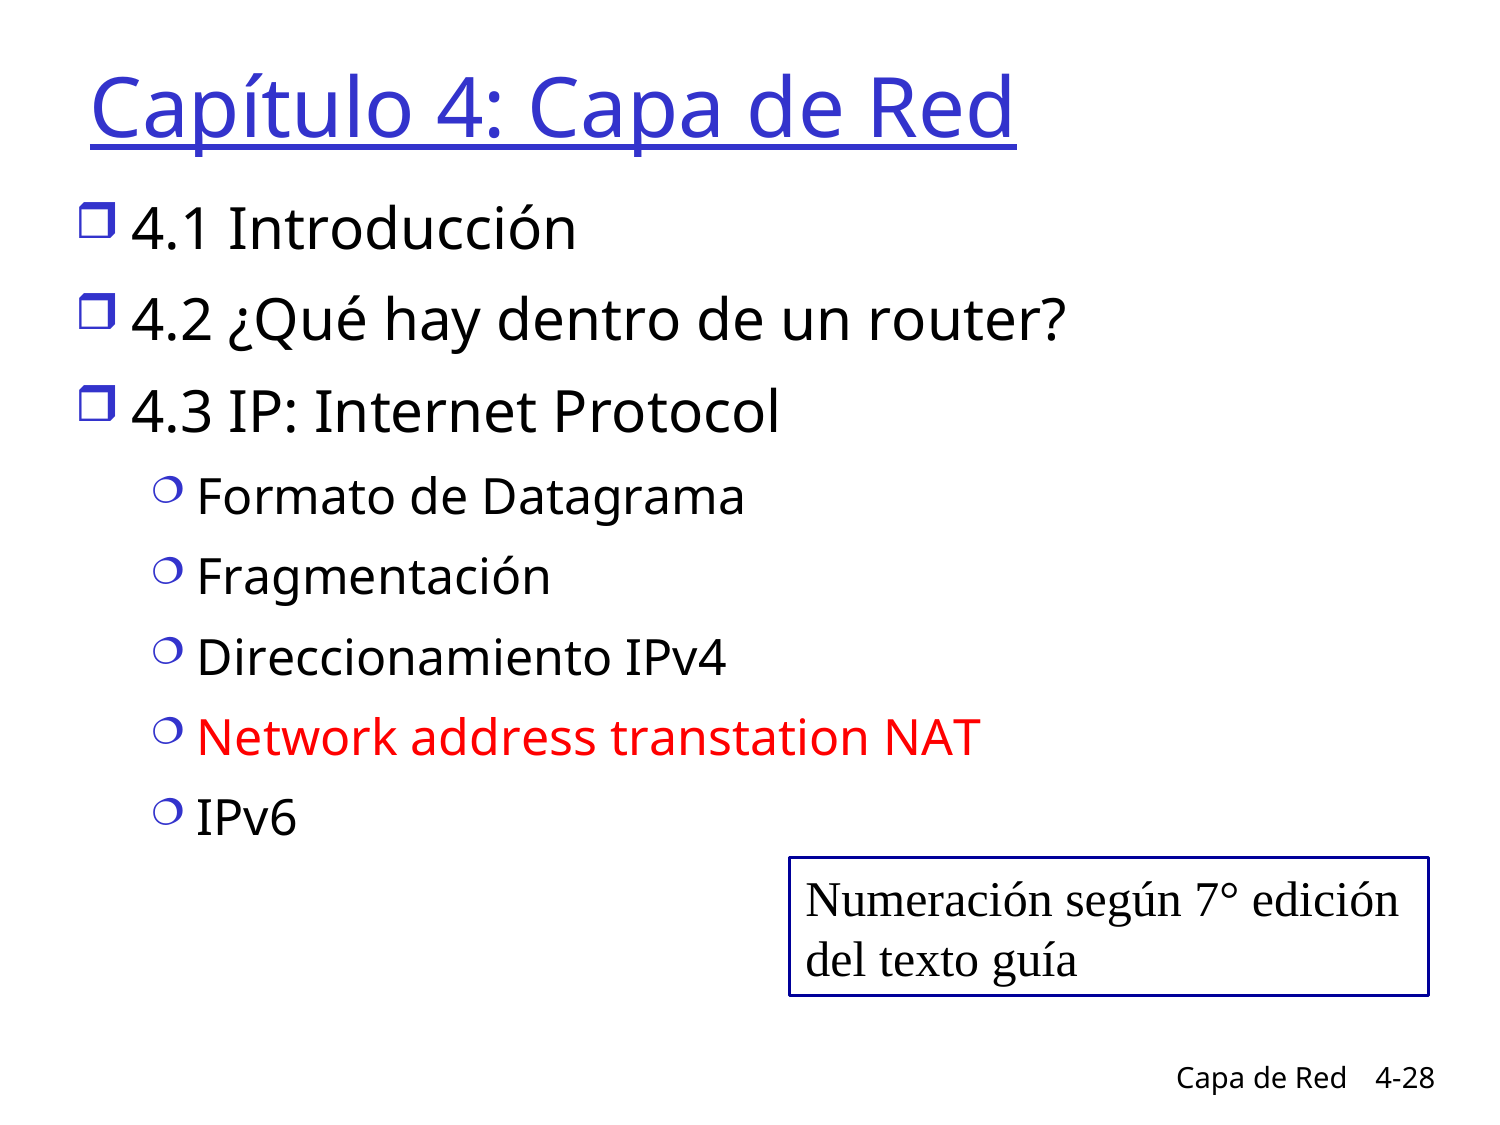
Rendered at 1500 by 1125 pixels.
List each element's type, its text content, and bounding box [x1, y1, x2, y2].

title Capítulo 4: Capa de Red [75, 23, 1463, 187]
list 4.1 Introducción 4.2 ¿Qué hay dentro de un router? 4.3 IP: Internet Protocol Formato de Datagrama Fragmentación Direccionamiento IPv4 Network address transtation NAT IPv6 [75, 187, 1463, 1029]
text_box Numeración según 7° edición del texto guía [789, 857, 1429, 996]
